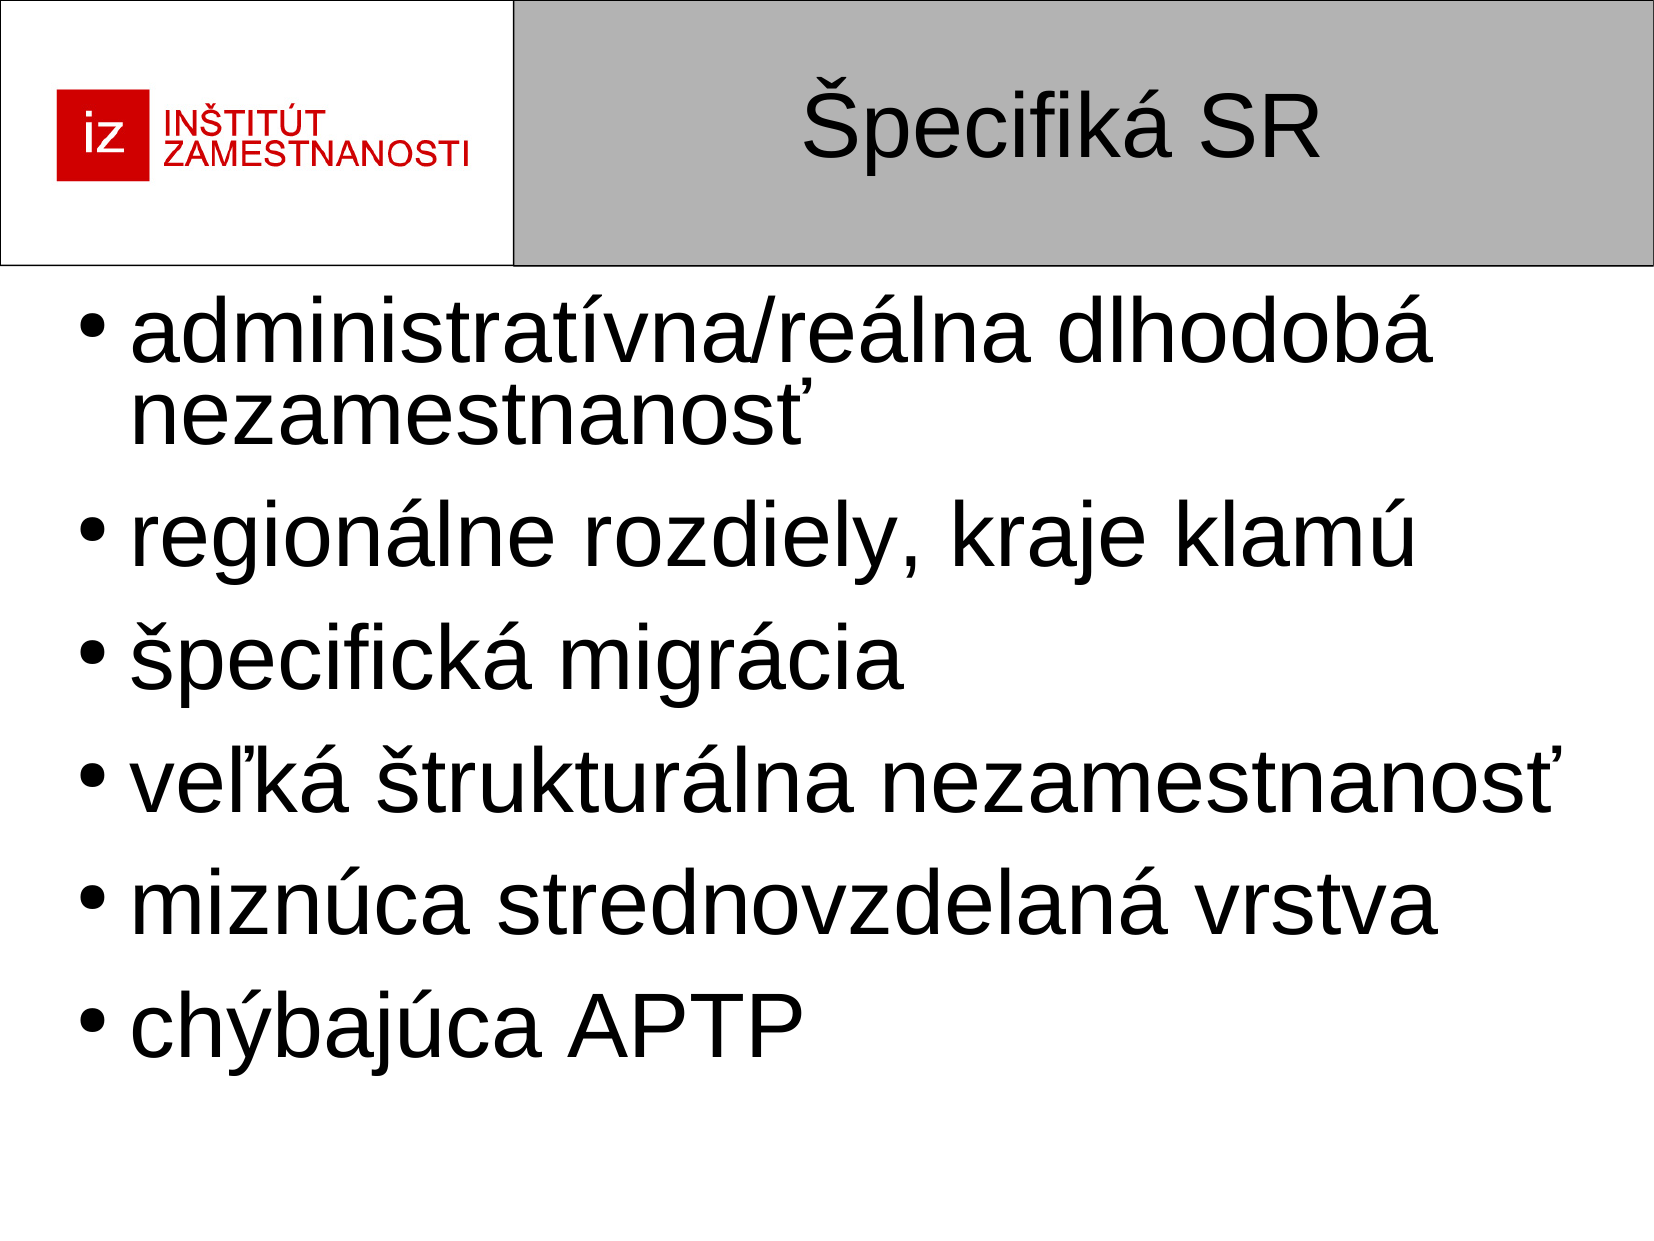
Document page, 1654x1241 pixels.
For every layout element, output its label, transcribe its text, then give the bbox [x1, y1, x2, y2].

list administratívna/reálna dlhodobá nezamestnanosť regionálne rozdiely, kraje klamú špecifická migrácia veľká štrukturálna nezamestnanosť miznúca strednovzdelaná vrstva chýbajúca APTP [59, 296, 1595, 1095]
picture [5, 8, 512, 257]
title Špecifiká SR [561, 37, 1565, 229]
